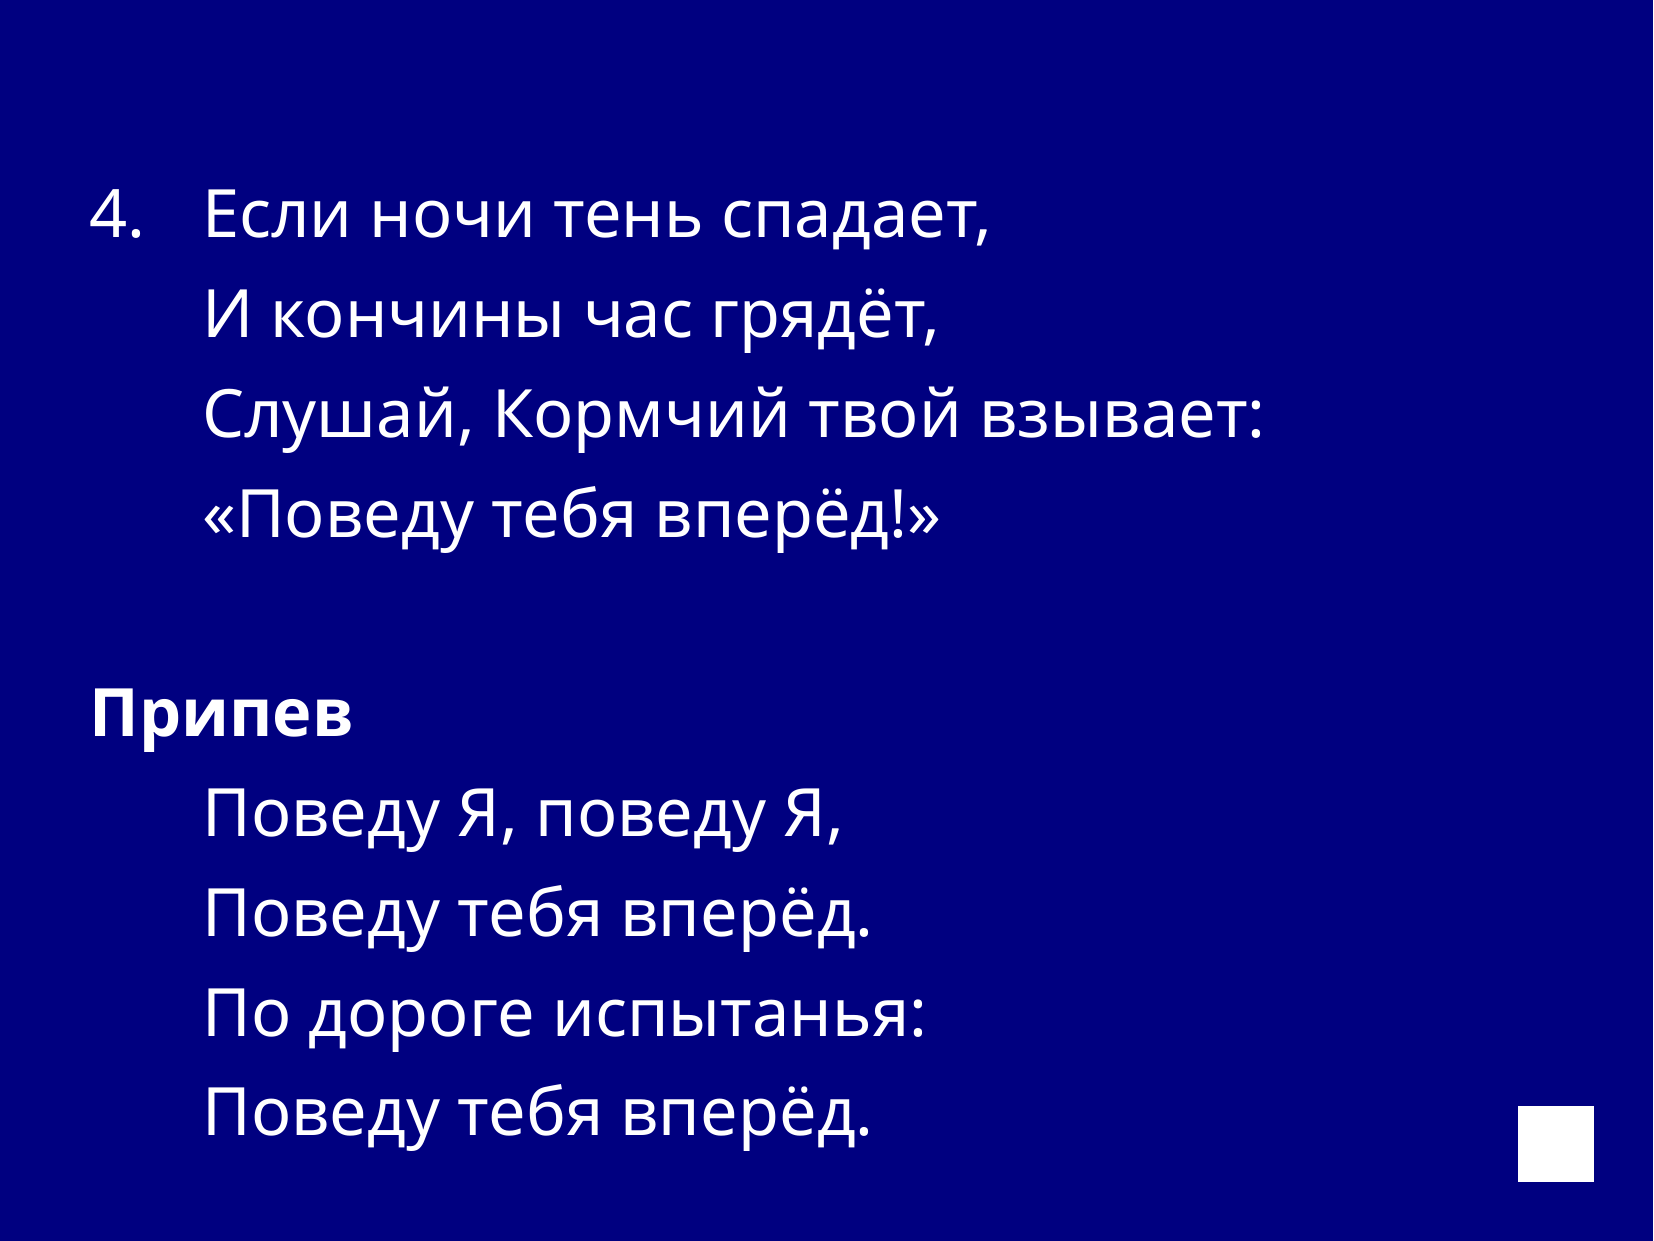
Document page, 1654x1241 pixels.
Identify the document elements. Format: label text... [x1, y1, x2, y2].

text_box 4. Если ночи тень спадает, И кончины час грядёт, Слушай, Кормчий твой взывает: «Поведу тебя вперёд!» Припев Поведу Я, поведу Я, Поведу тебя вперёд. По дороге испытанья: Поведу тебя вперёд. [75, 150, 1576, 1163]
text_box [1518, 1106, 1594, 1182]
